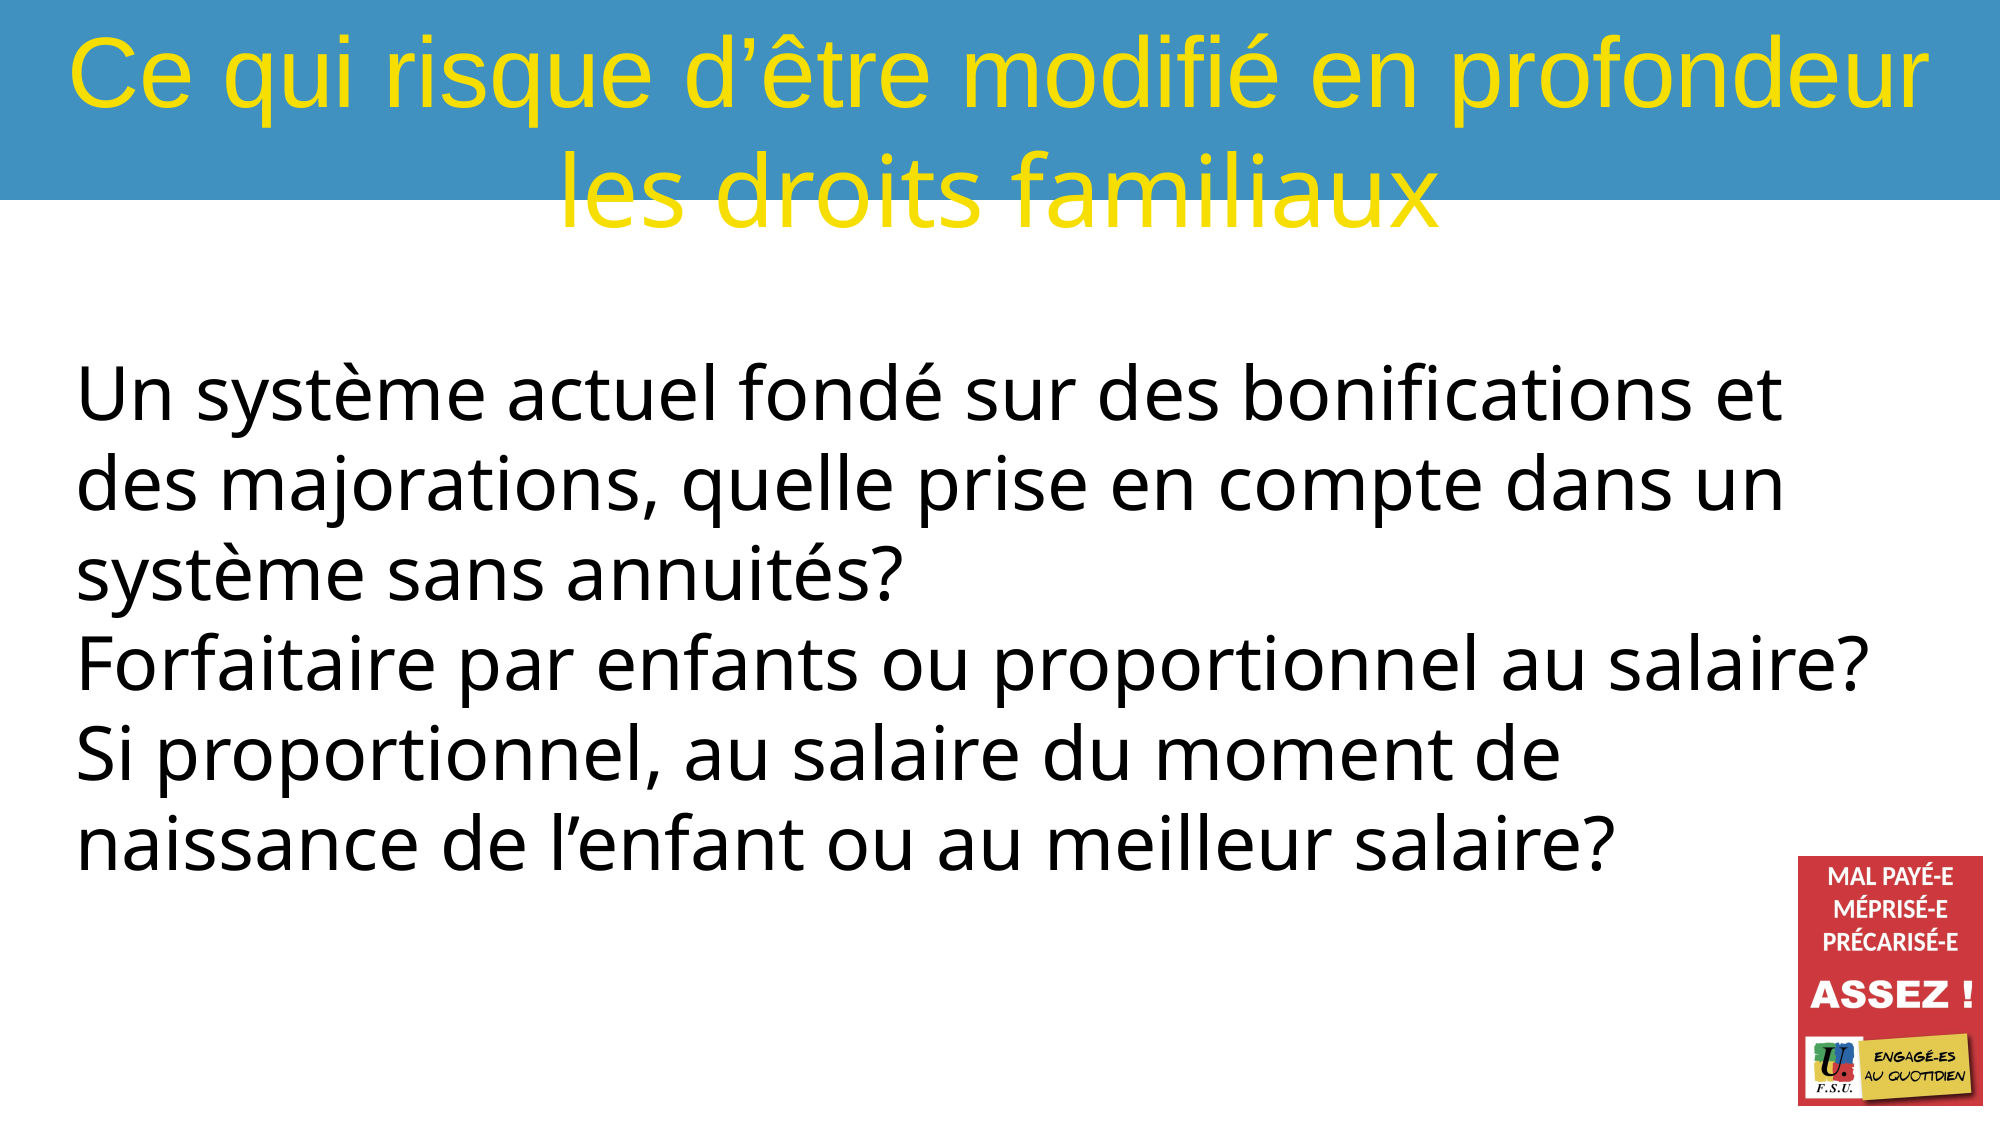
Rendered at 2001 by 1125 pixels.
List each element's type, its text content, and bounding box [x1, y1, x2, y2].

picture [1798, 856, 1983, 1106]
text_box Ce qui risque d’être modifié en profondeur les droits familiaux [0, 0, 2000, 200]
text_box Un système actuel fondé sur des bonifications et des majorations, quelle prise en compte dans un système sans annuités? Forfaitaire par enfants ou proportionnel au salaire? Si proportionnel, au salaire du moment de naissance de l’enfant ou au meilleur salaire? [59, 247, 1891, 960]
